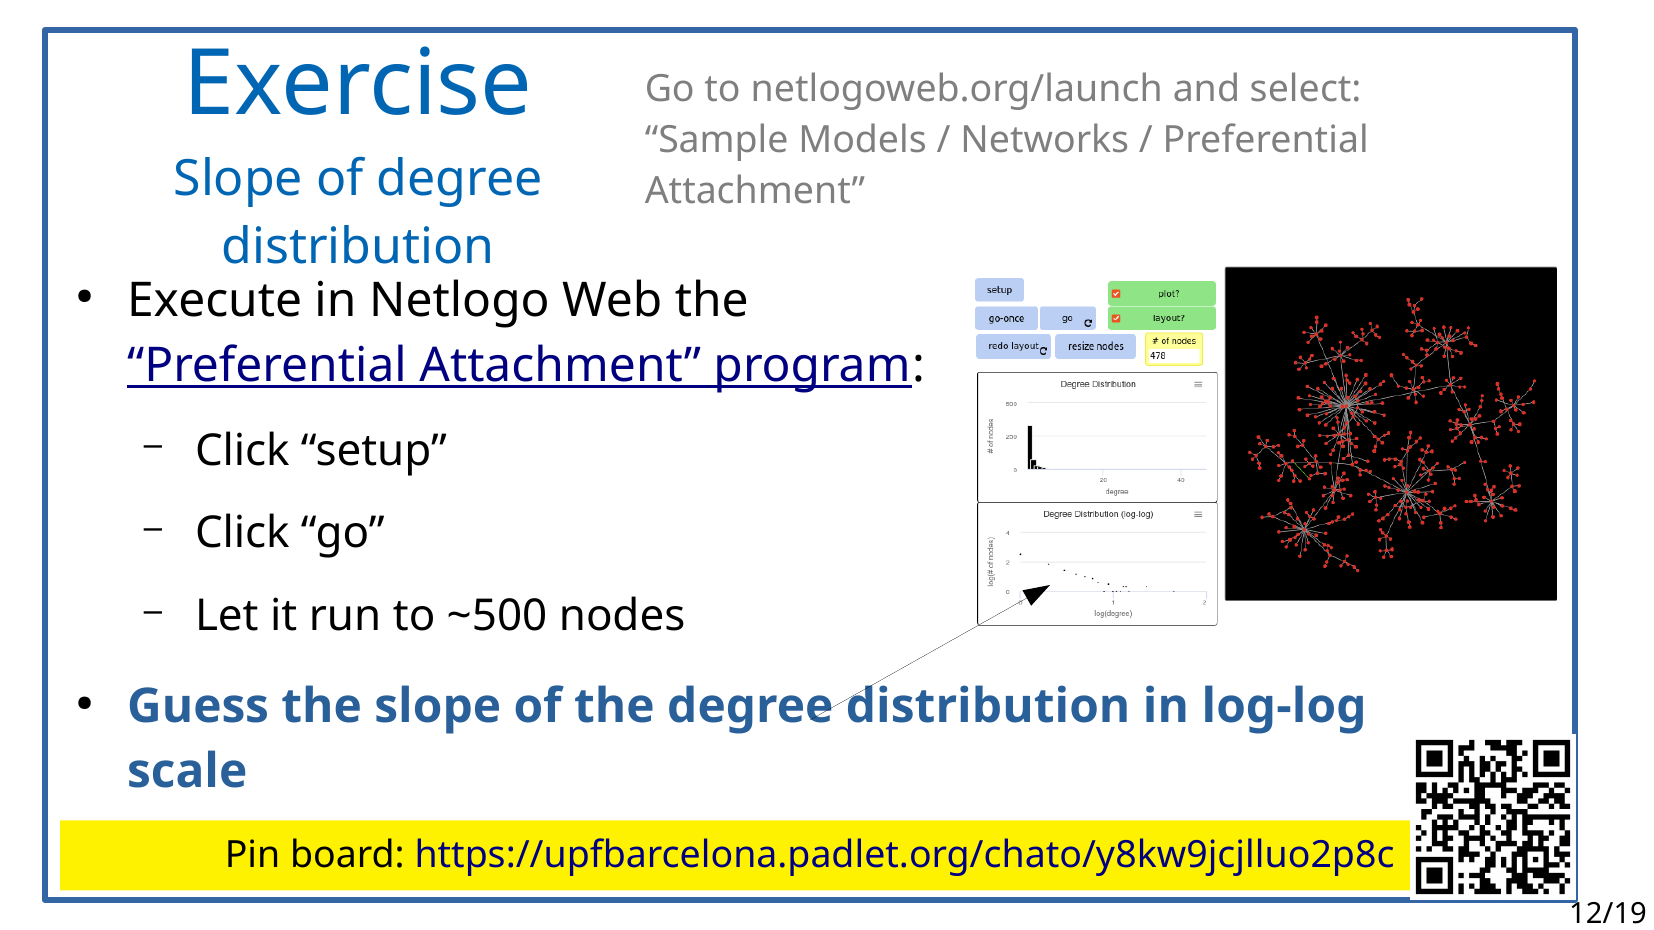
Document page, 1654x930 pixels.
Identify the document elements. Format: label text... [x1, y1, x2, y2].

list Execute in Netlogo Web the “Preferential Attachment” program: Click “setup” Click “go” Let it run to ~500 nodes Guess the slope of the degree distribution in log-log scale [58, 264, 1411, 805]
picture [1410, 734, 1576, 901]
picture [970, 266, 1557, 627]
text_box Pin board: https://upfbarcelona.padlet.org/chato/y8kw9jcjlluo2p8c [60, 820, 1410, 891]
title Exercise Slope of degree distribution [47, 36, 670, 259]
text_box Go to netlogoweb.org/launch and select: “Sample Models / Networks / Preferential Attachment” [630, 54, 1583, 195]
